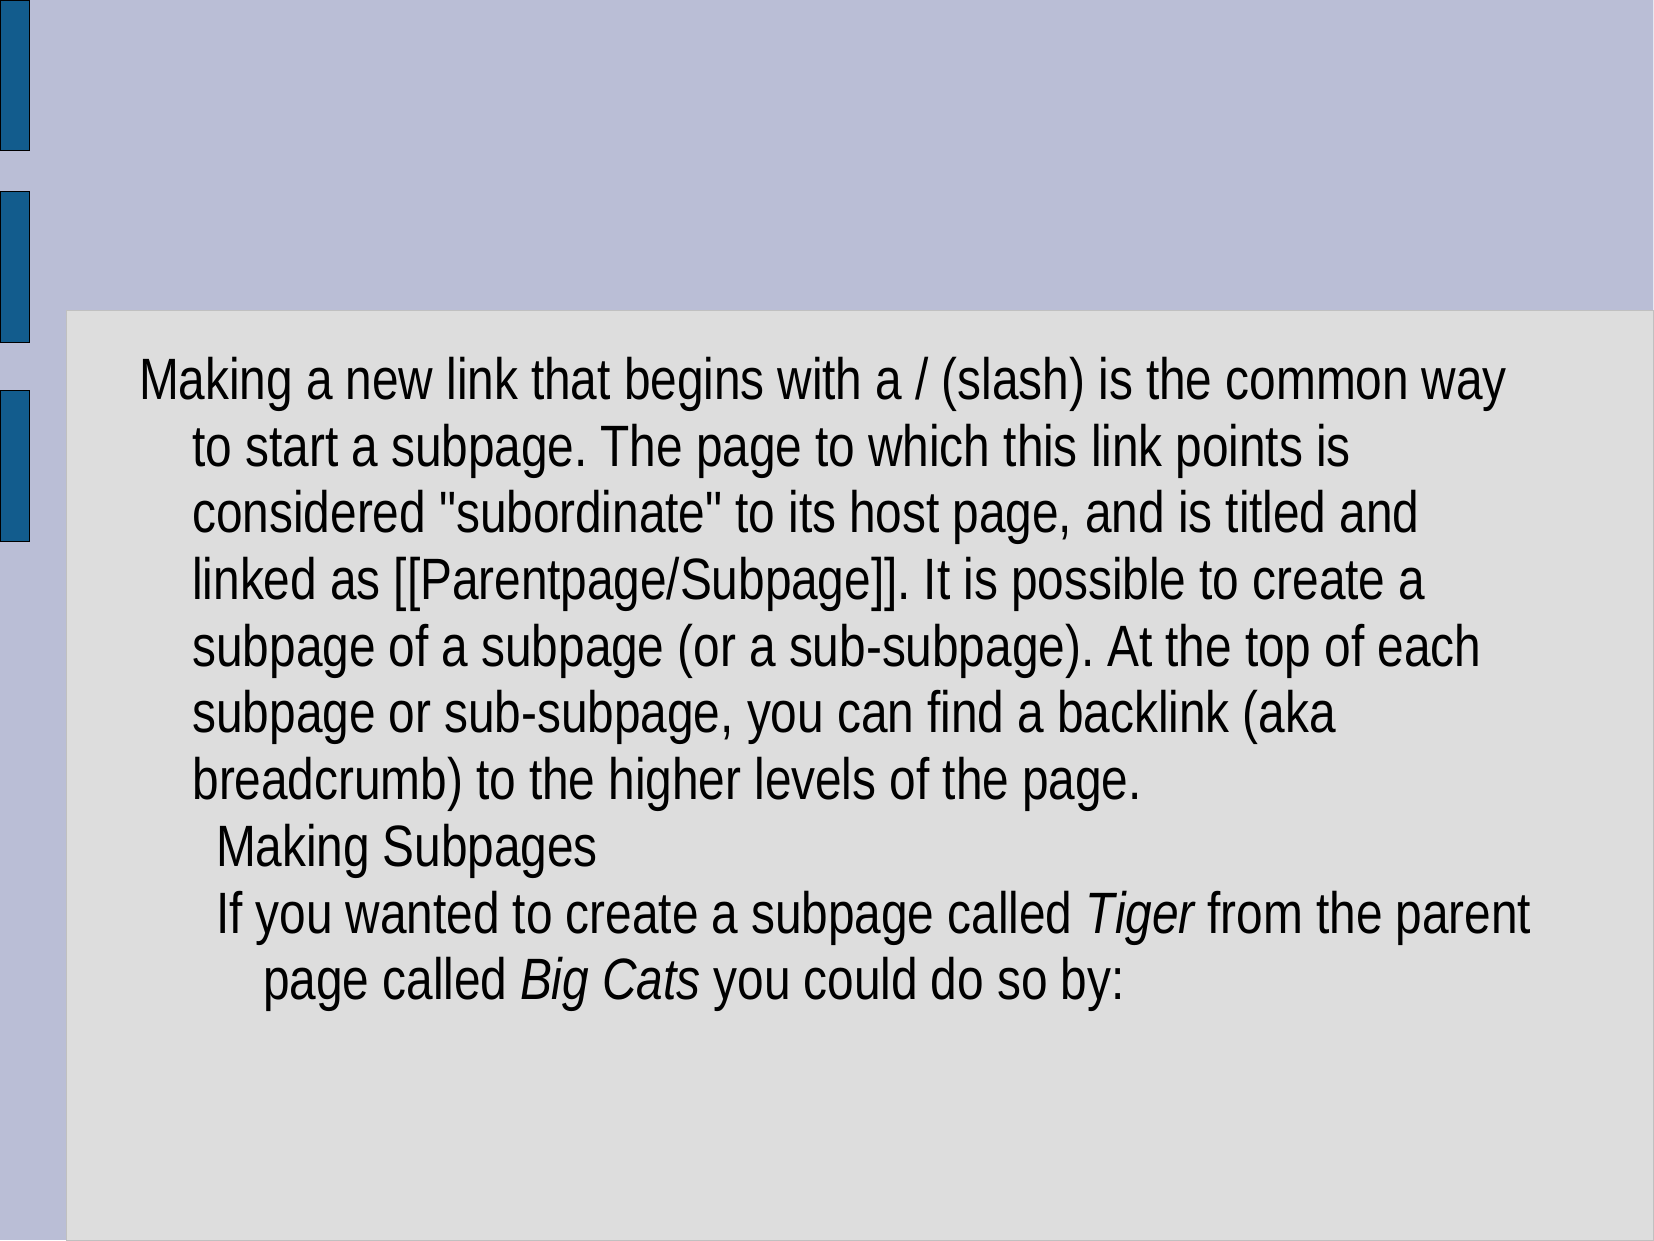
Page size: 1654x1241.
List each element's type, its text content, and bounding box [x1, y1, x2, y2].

list Making a new link that begins with a / (slash) is the common way to start a subpage. The page to which this link points is considered "subordinate" to its host page, and is titled and linked as [[Parentpage/Subpage]]. It is possible to create a subpage of a subpage (or a sub-subpage). At the top of each subpage or sub-subpage, you can find a backlink (aka breadcrumb) to the higher levels of the page. Making Subpages If you wanted to create a subpage called Tiger from the parent page called Big Cats you could do so by: [121, 344, 1534, 1127]
